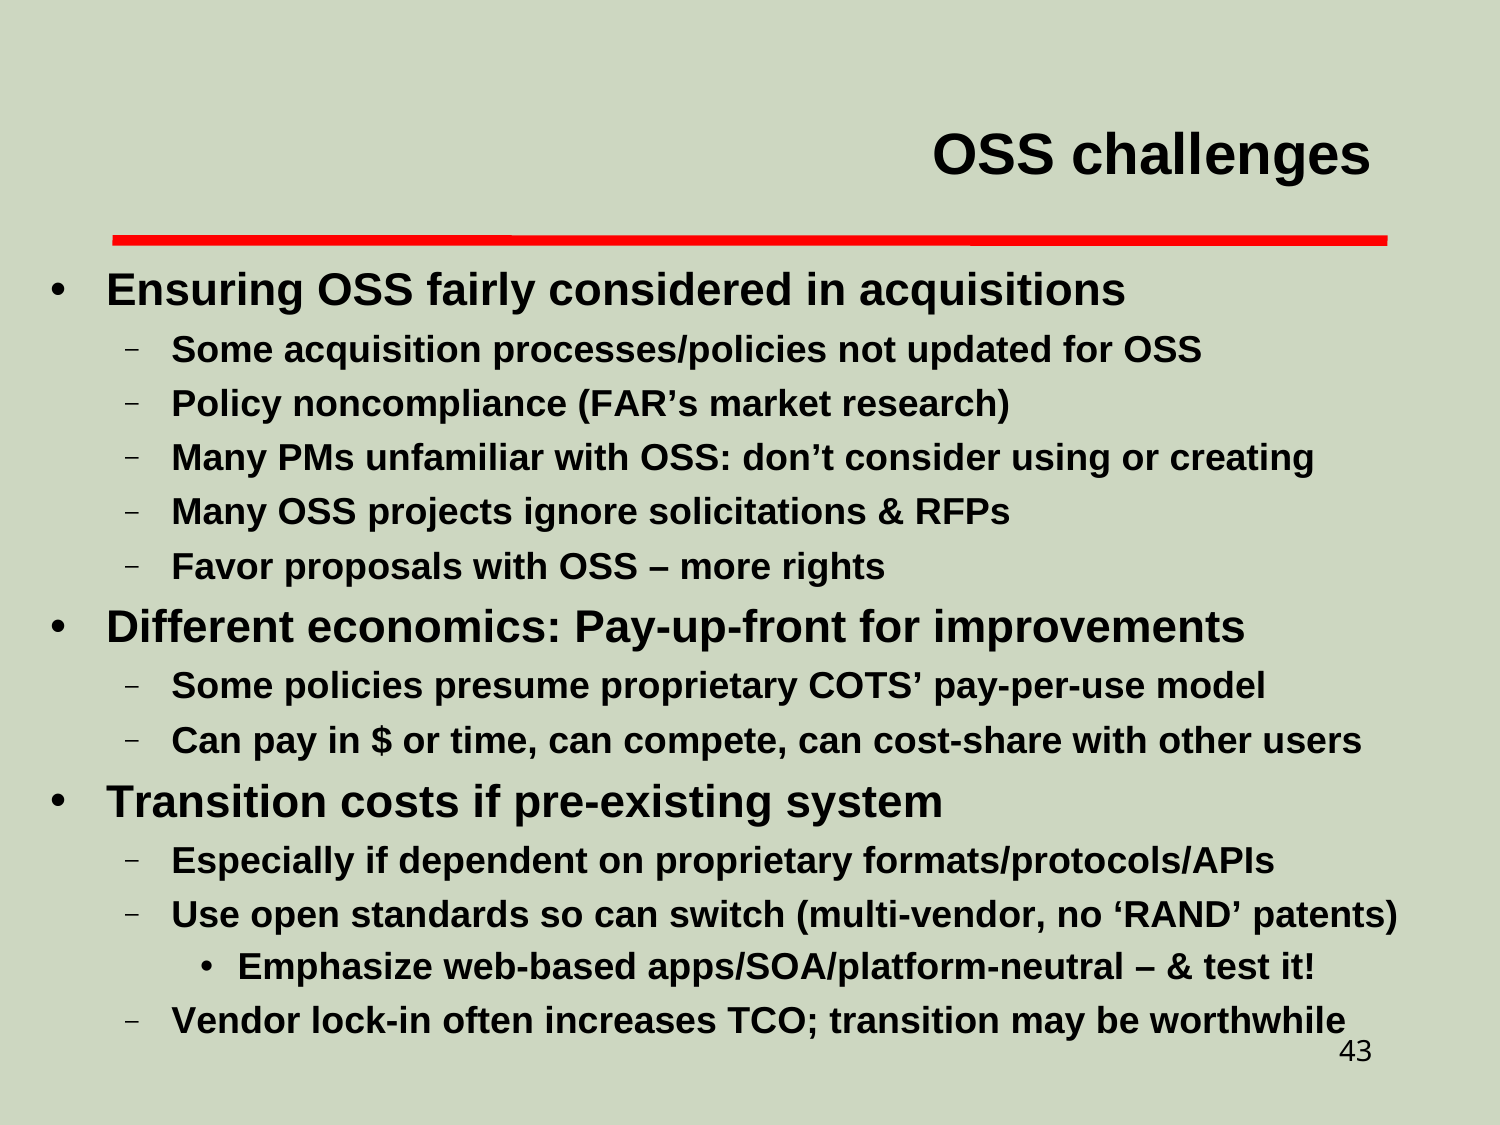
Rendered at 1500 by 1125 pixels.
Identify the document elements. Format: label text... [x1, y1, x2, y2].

title OSS challenges [337, 85, 1388, 224]
list Ensuring OSS fairly considered in acquisitions Some acquisition processes/policies not updated for OSS Policy noncompliance (FAR’s market research) Many PMs unfamiliar with OSS: don’t consider using or creating Many OSS projects ignore solicitations & RFPs Favor proposals with OSS – more rights Different economics: Pay-up-front for improvements Some policies presume proprietary COTS’ pay-per-use model Can pay in $ or time, can compete, can cost-share with other users Transition costs if pre-existing system Especially if dependent on proprietary formats/protocols/APIs Use open standards so can switch (multi-vendor, no ‘RAND’ patents) Emphasize web-based apps/SOA/platform-neutral – & test it! Vendor lock-in often increases TCO; transition may be worthwhile [49, 265, 1435, 1045]
